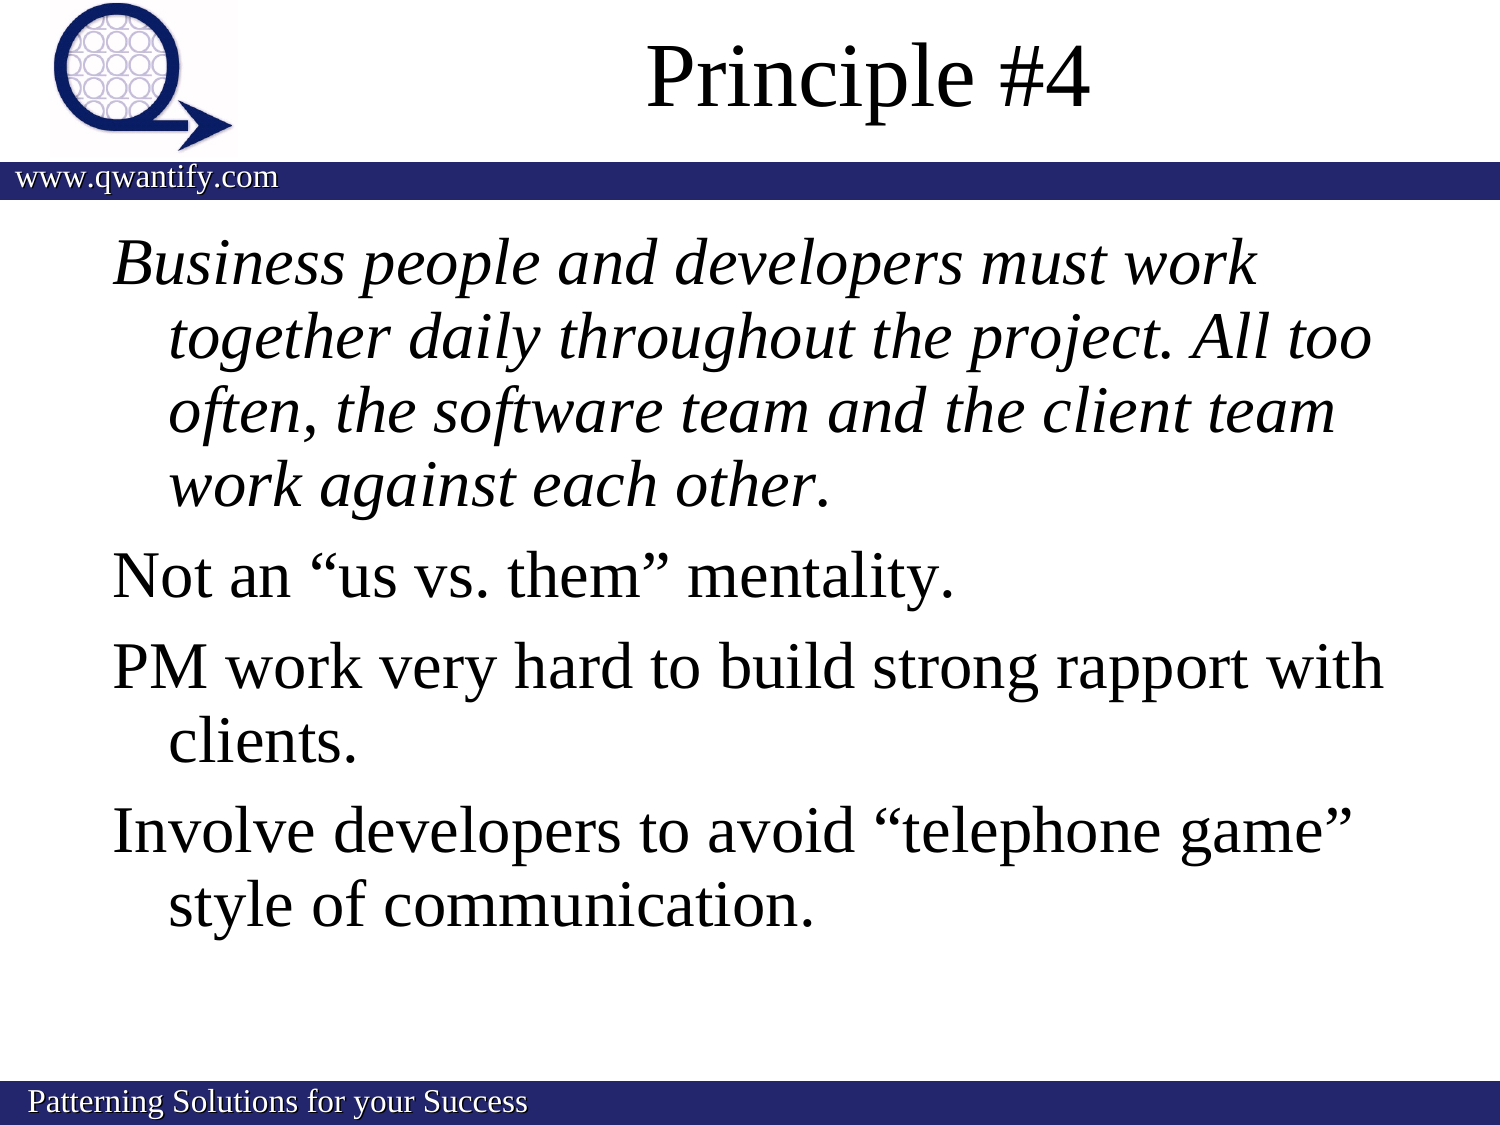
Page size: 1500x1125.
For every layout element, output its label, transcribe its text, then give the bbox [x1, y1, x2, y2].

list Business people and developers must work together daily throughout the project. All too often, the software team and the client team work against each other. Not an “us vs. them” mentality. PM work very hard to build strong rapport with clients. Involve developers to avoid “telephone game” style of communication. [112, 224, 1388, 1076]
picture [50, 0, 238, 157]
picture [0, 162, 1500, 200]
picture [0, 1081, 1500, 1125]
title Principle #4 [287, 0, 1450, 193]
